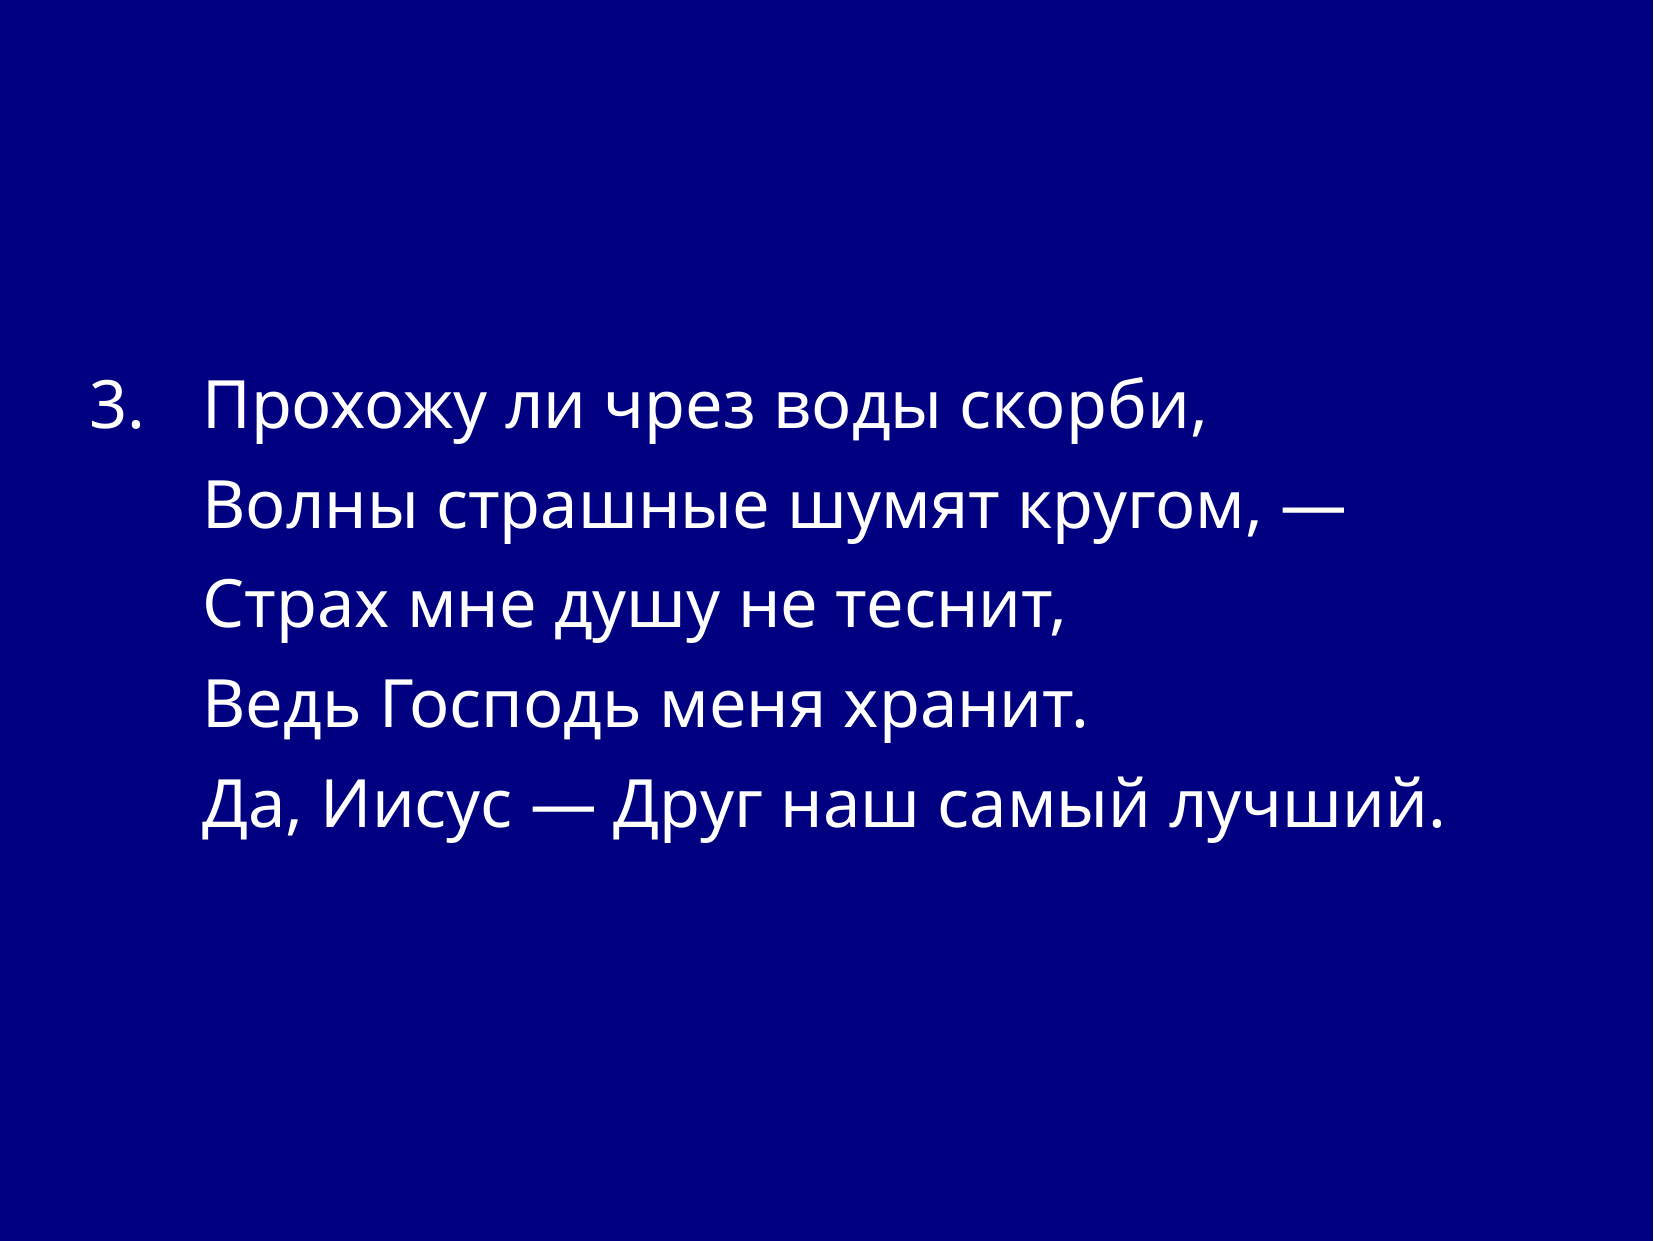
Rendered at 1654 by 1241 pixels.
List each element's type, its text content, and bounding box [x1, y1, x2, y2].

text_box 3. Прохожу ли чрез воды скорби, Волны страшные шумят кругом, — Страх мне душу не теснит, Ведь Господь меня хранит. Да, Иисус — Друг наш самый лучший. [75, 150, 1576, 1163]
